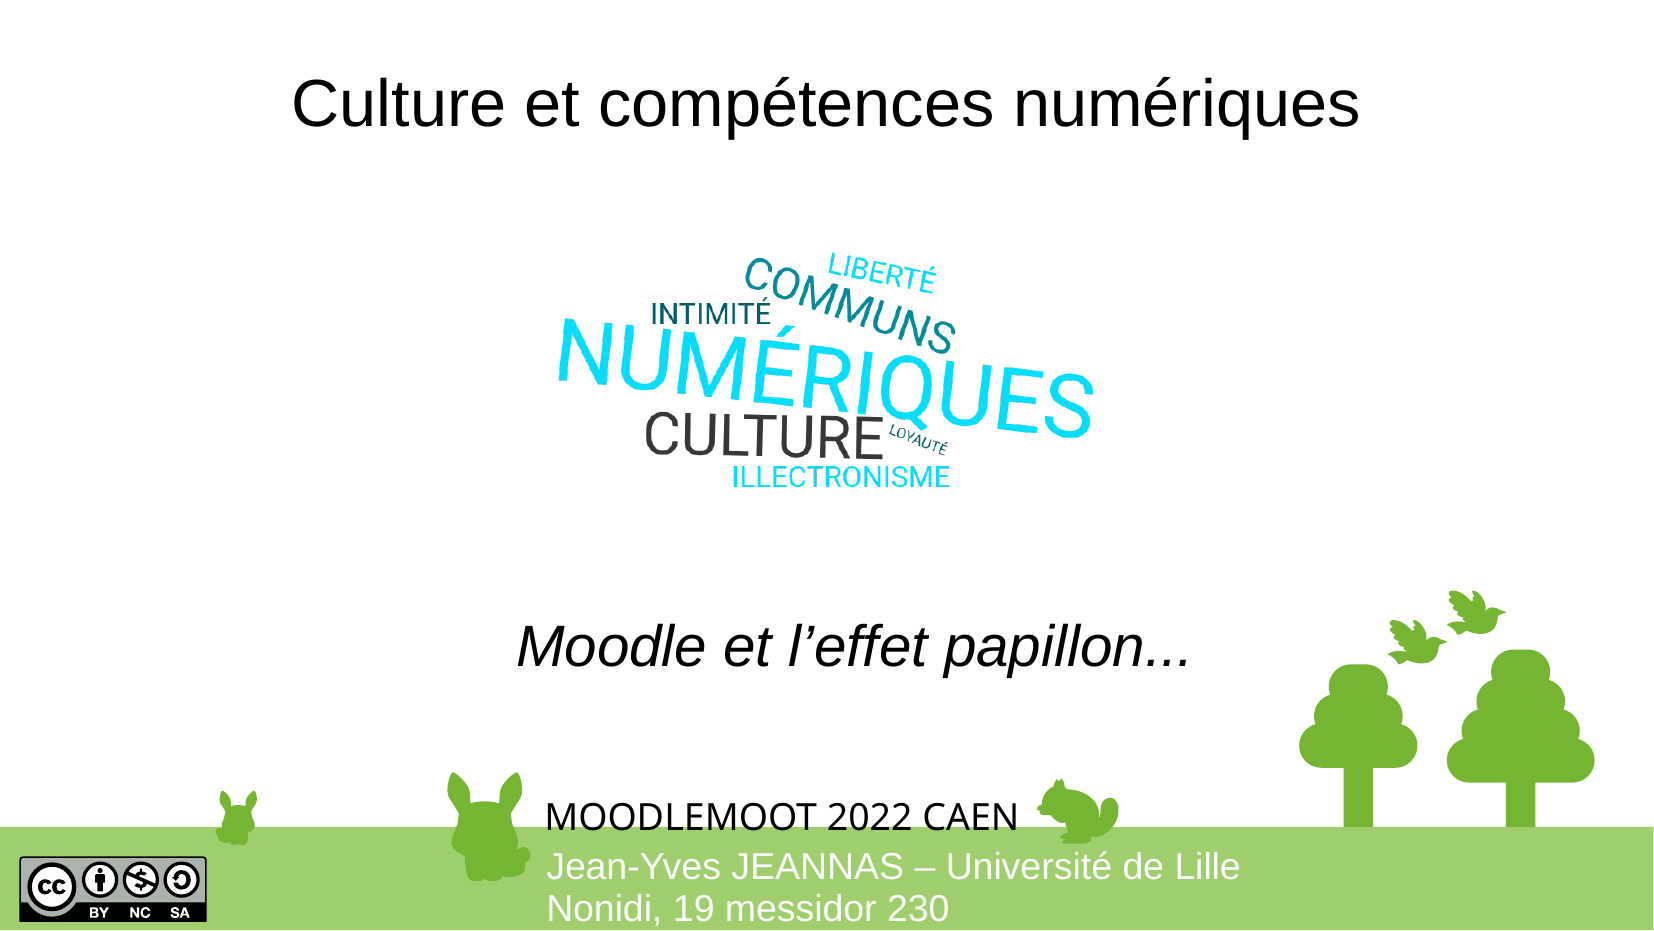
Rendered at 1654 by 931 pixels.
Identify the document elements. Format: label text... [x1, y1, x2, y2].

picture [0, 0, 1654, 801]
text_box Jean-Yves JEANNAS – Université de Lille Nonidi, 19 messidor 230 [531, 837, 1302, 931]
text_box MOODLEMOOT 2022 CAEN [529, 782, 1064, 882]
